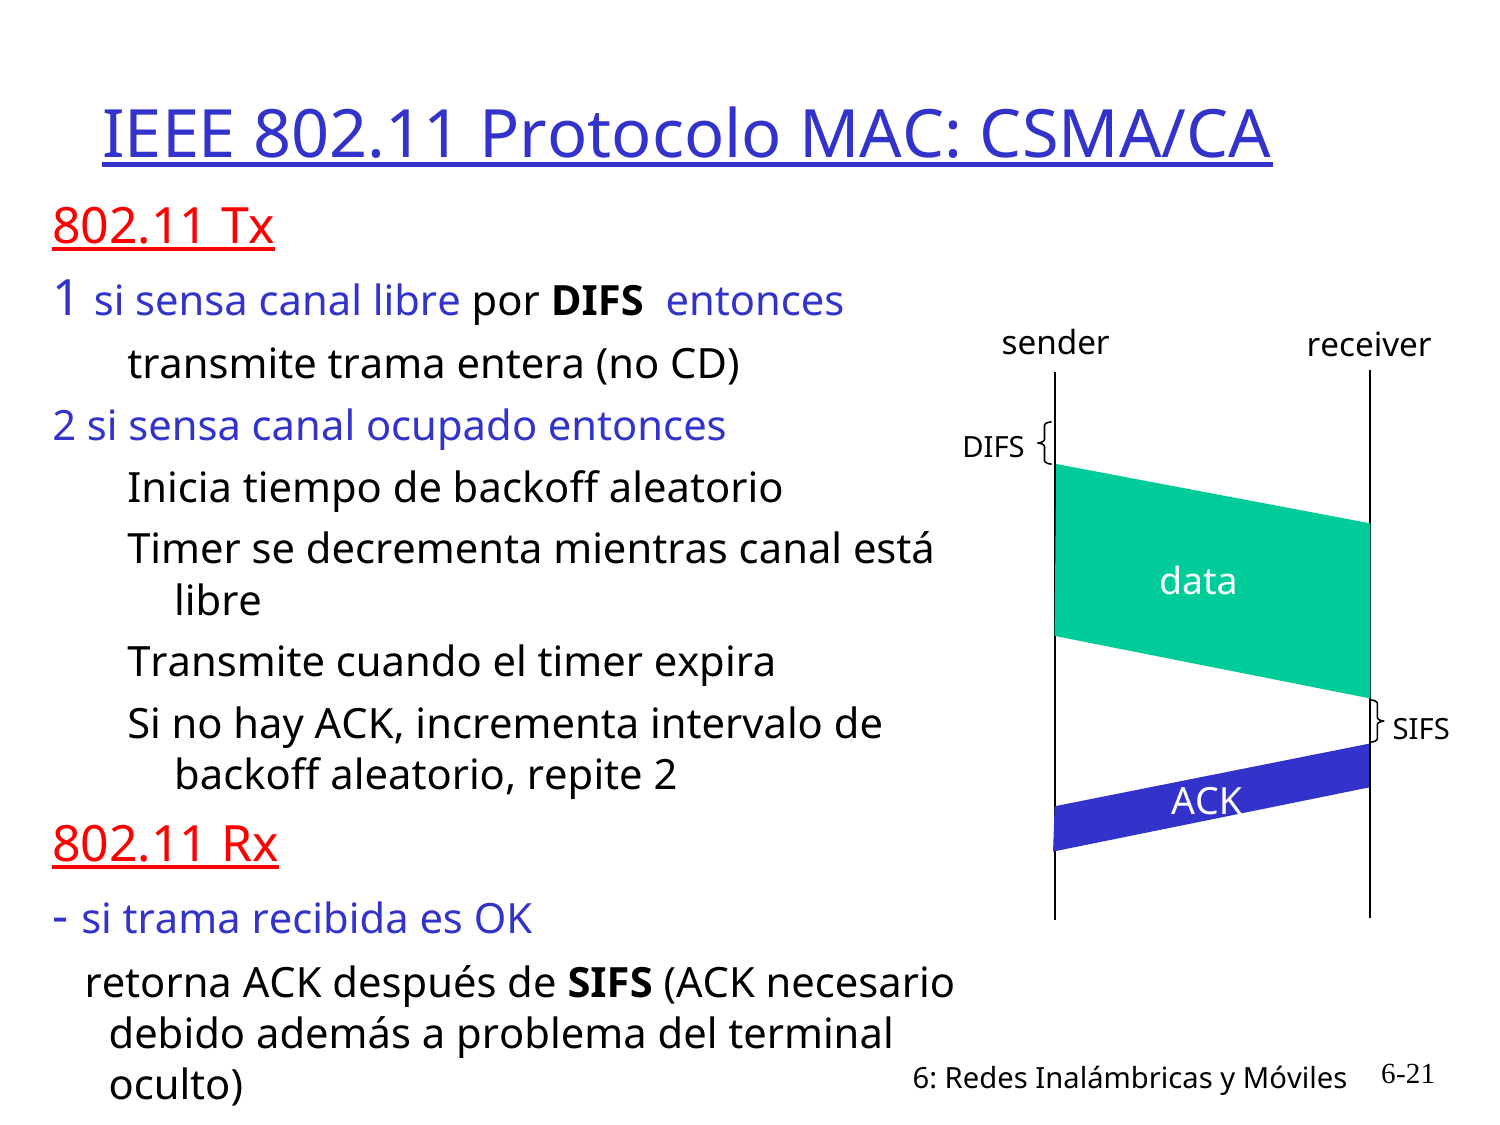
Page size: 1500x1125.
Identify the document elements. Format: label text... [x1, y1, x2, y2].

text_box DIFS [947, 421, 1040, 472]
text_box [1241, 743, 1369, 810]
text_box sender [986, 313, 1125, 370]
list 802.11 Tx 1 si sensa canal libre por DIFS entonces transmite trama entera (no CD) 2 si sensa canal ocupado entonces Inicia tiempo de backoff aleatorio Timer se decrementa mientras canal está libre Transmite cuando el timer expira Si no hay ACK, incrementa intervalo de backoff aleatorio, repite 2 802.11 Rx - si trama recibida es OK retorna ACK después de SIFS (ACK necesario debido además a problema del terminal oculto) [37, 186, 1003, 1010]
text_box data [1144, 548, 1253, 610]
text_box ACK [1156, 769, 1258, 830]
text_box SIFS [1377, 702, 1465, 753]
text_box [1053, 786, 1160, 852]
text_box receiver [1291, 315, 1447, 371]
title IEEE 802.11 Protocolo MAC: CSMA/CA [87, 37, 1426, 225]
